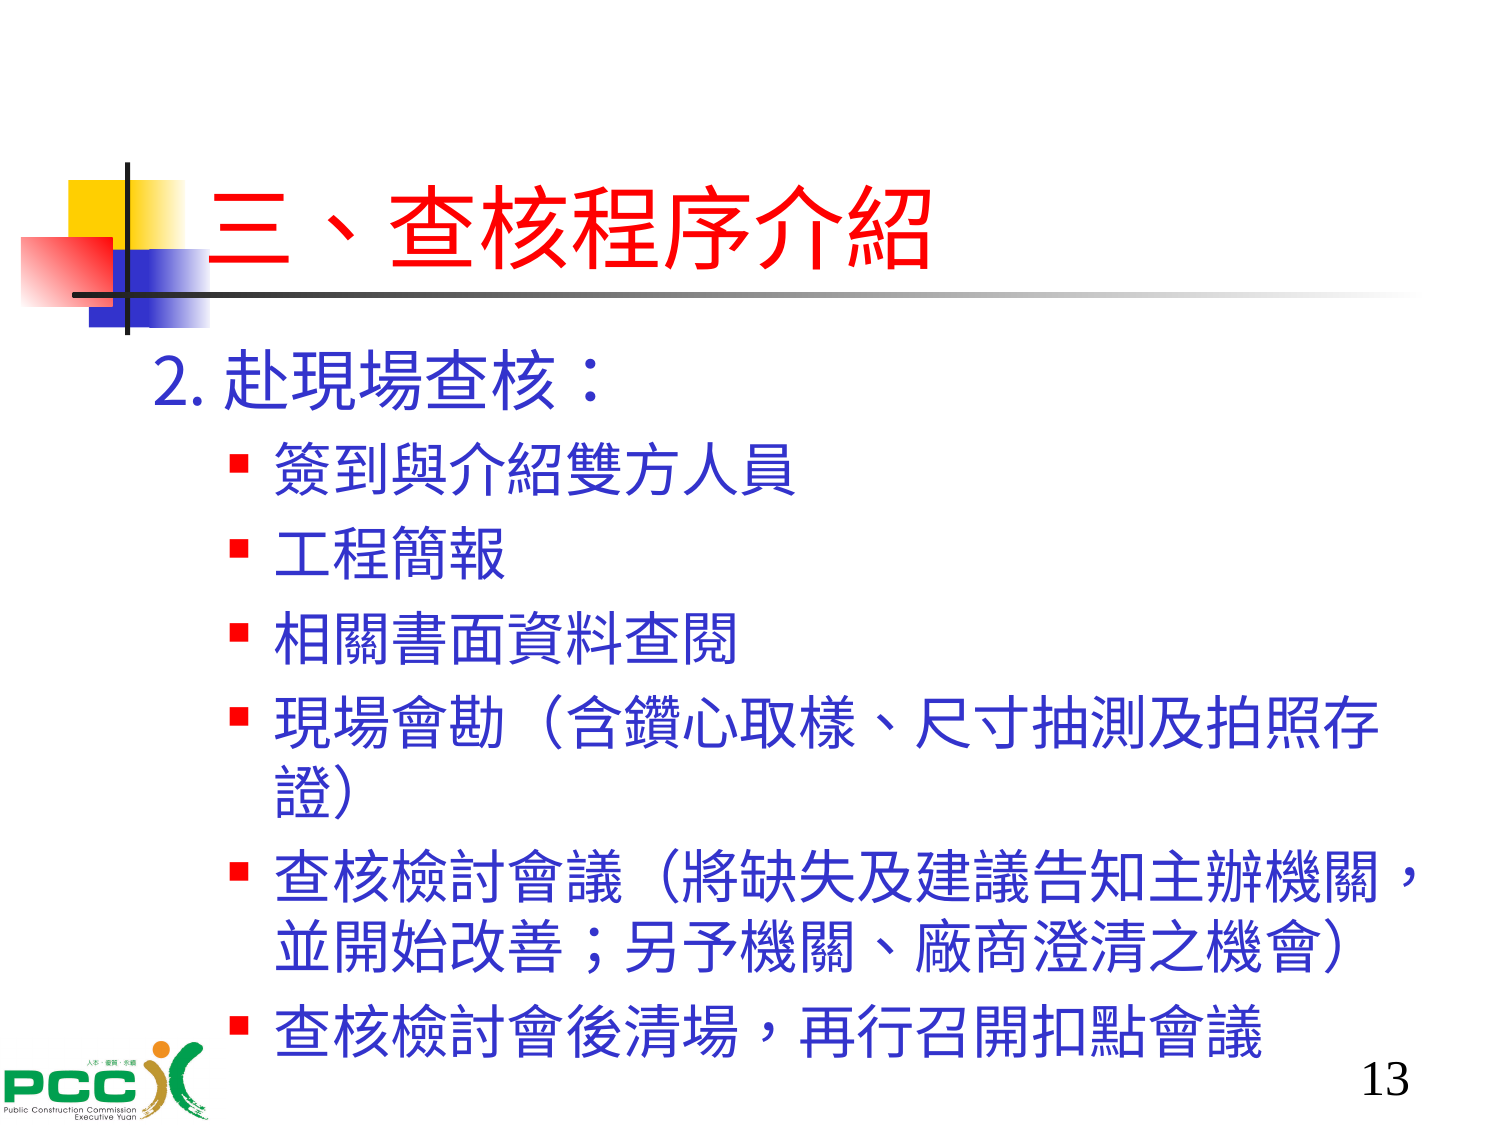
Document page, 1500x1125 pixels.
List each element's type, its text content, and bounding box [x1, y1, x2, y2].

picture [0, 1037, 226, 1125]
title 三、查核程序介紹 [188, 101, 1468, 289]
list 2.赴現場查核： 簽到與介紹雙方人員 工程簡報 相關書面資料查閱 現場會勘（含鑽心取樣、尺寸抽測及拍照存證） 查核檢討會議（將缺失及建議告知主辦機關，並開始改善；另予機關、廠商澄清之機會） 查核檢討會後清場，再行召開扣點會議 [137, 331, 1469, 1088]
